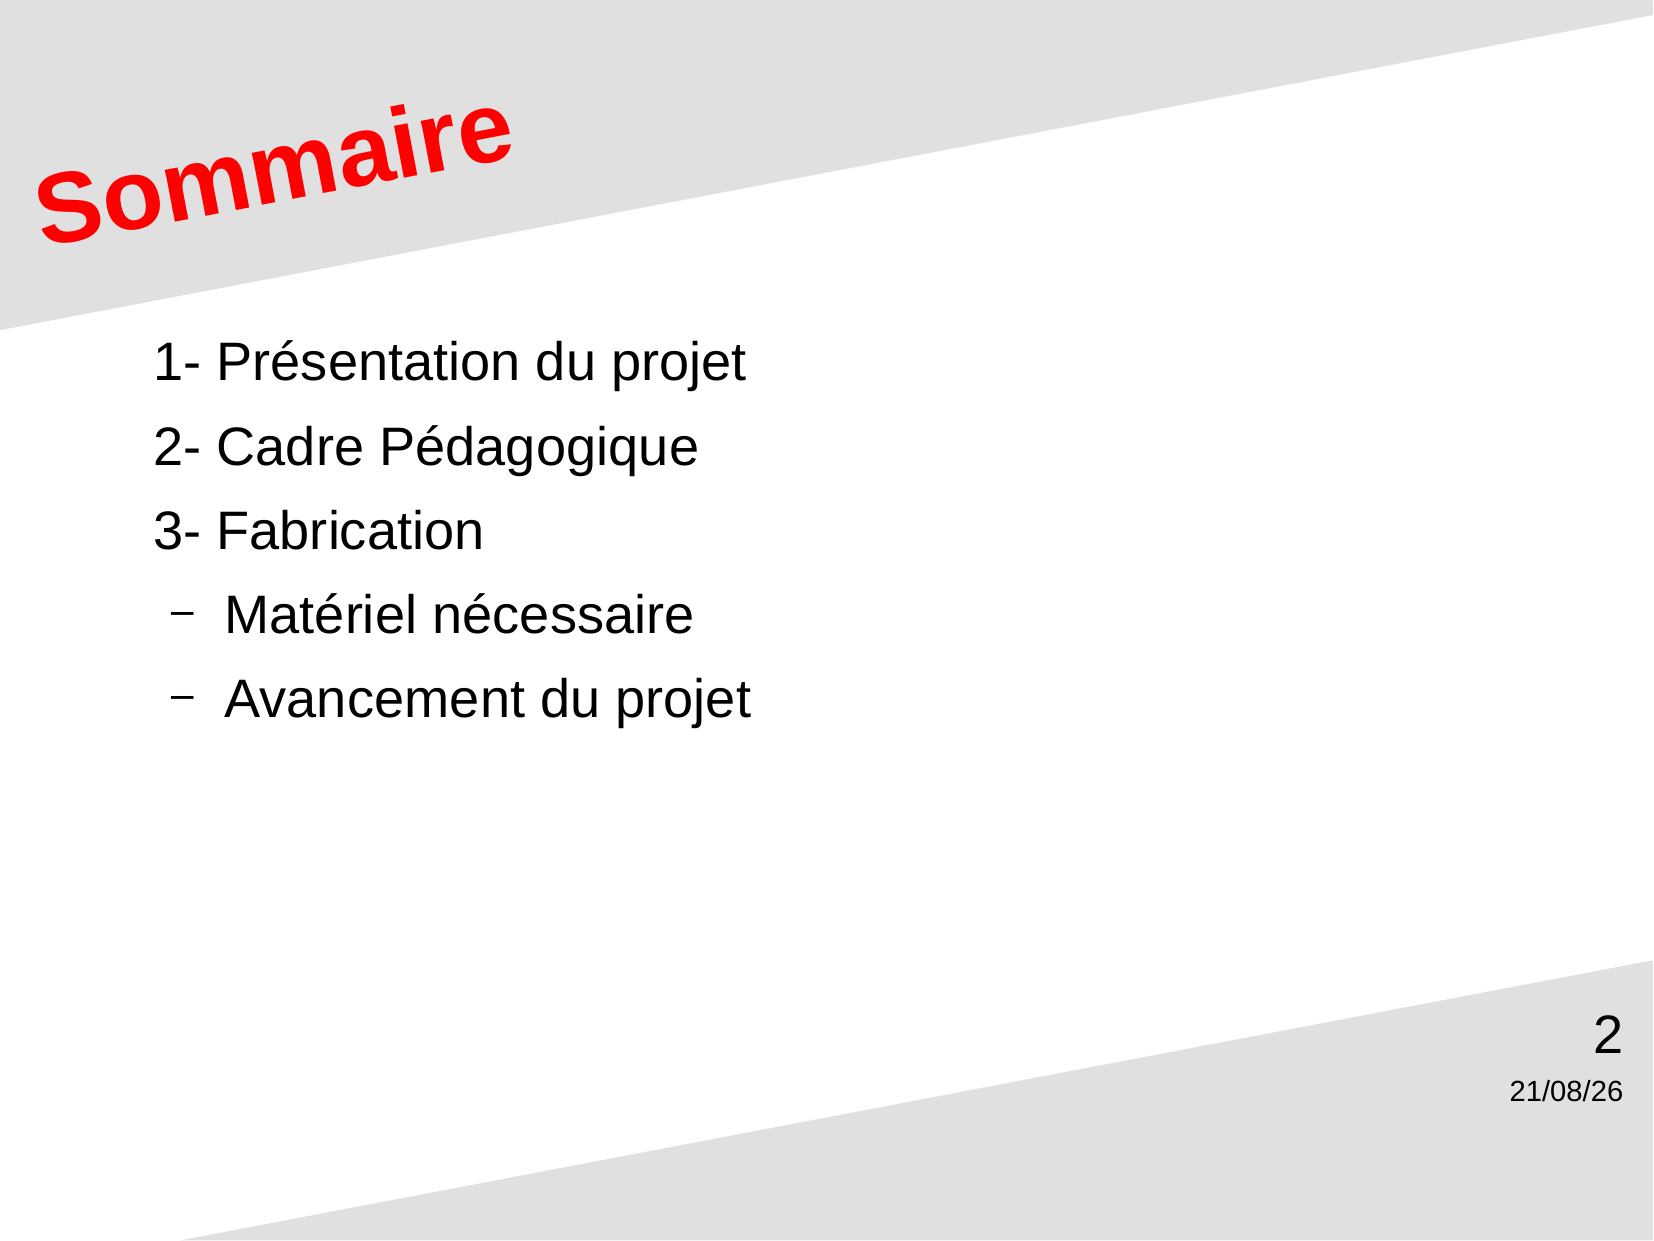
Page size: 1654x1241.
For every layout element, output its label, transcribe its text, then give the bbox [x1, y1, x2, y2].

list 1- Présentation du projet 2- Cadre Pédagogique 3- Fabrication Matériel nécessaire Avancement du projet [82, 331, 1538, 1052]
title Sommaire [16, 0, 1518, 315]
